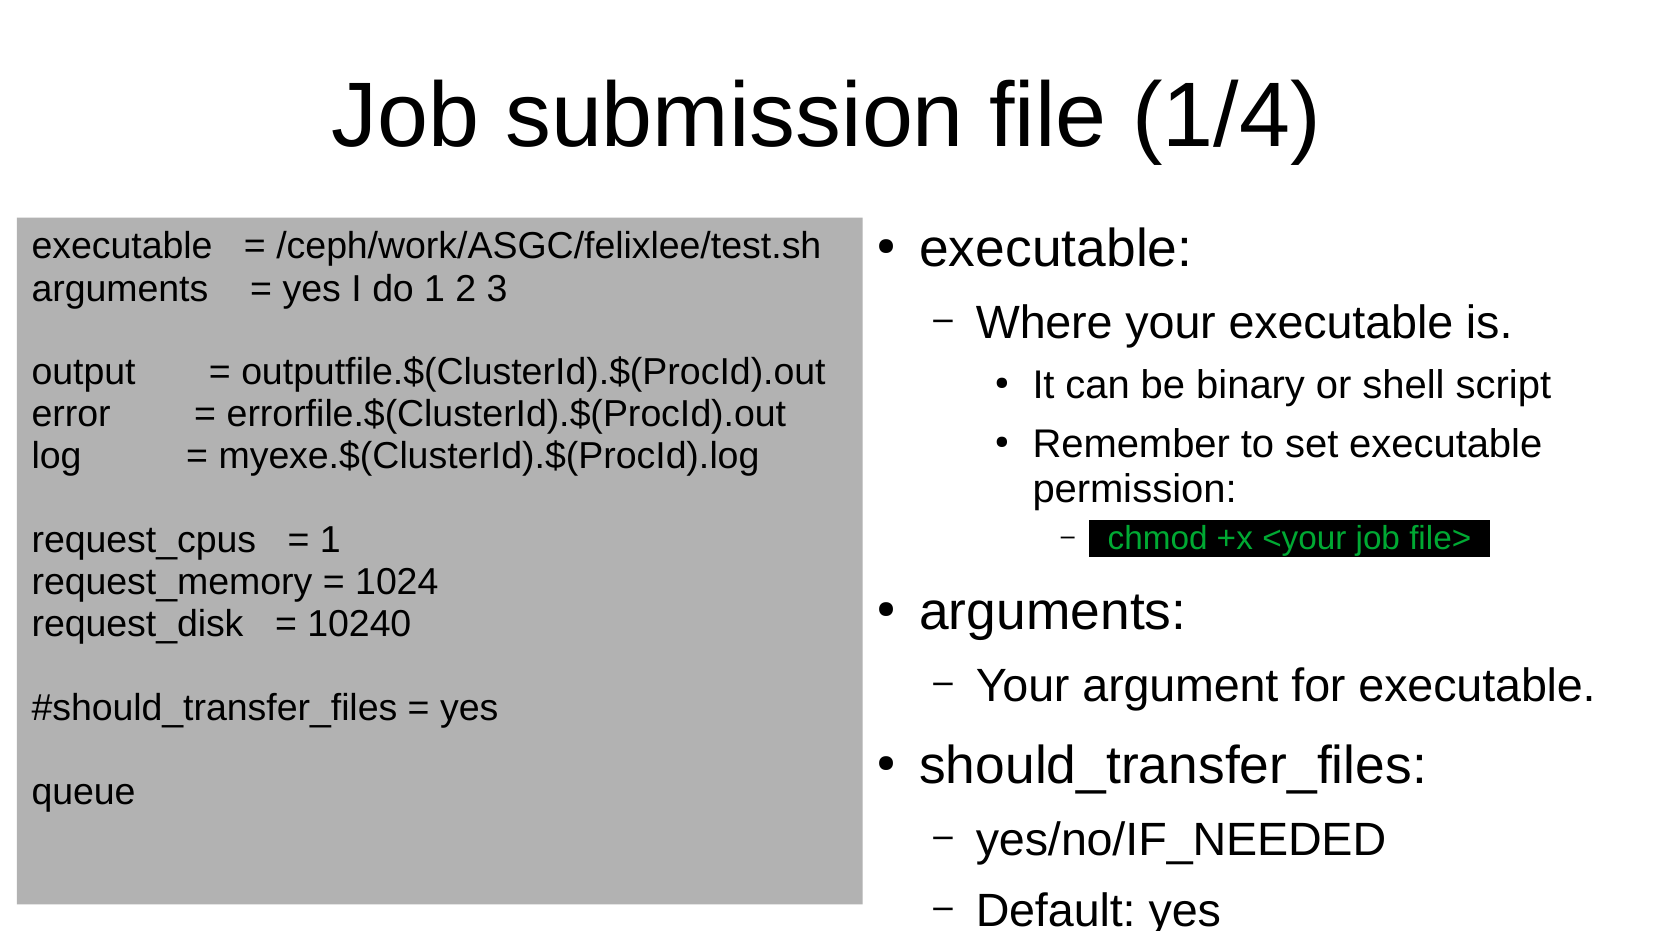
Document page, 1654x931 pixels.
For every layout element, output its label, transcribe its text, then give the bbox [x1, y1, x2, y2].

title Job submission file (1/4) [82, 37, 1571, 193]
text_box executable = /ceph/work/ASGC/felixlee/test.sh arguments = yes I do 1 2 3 output = outputfile.$(ClusterId).$(ProcId).out error = errorfile.$(ClusterId).$(ProcId).out log = myexe.$(ClusterId).$(ProcId).log request_cpus = 1 request_memory = 1024 request_disk = 10240 #should_transfer_files = yes queue [16, 217, 863, 905]
list executable: Where your executable is. It can be binary or shell script Remember to set executable permission: chmod +x <your job file> arguments: Your argument for executable. should_transfer_files: yes/no/IF_NEEDED Default: yes [862, 217, 1654, 931]
